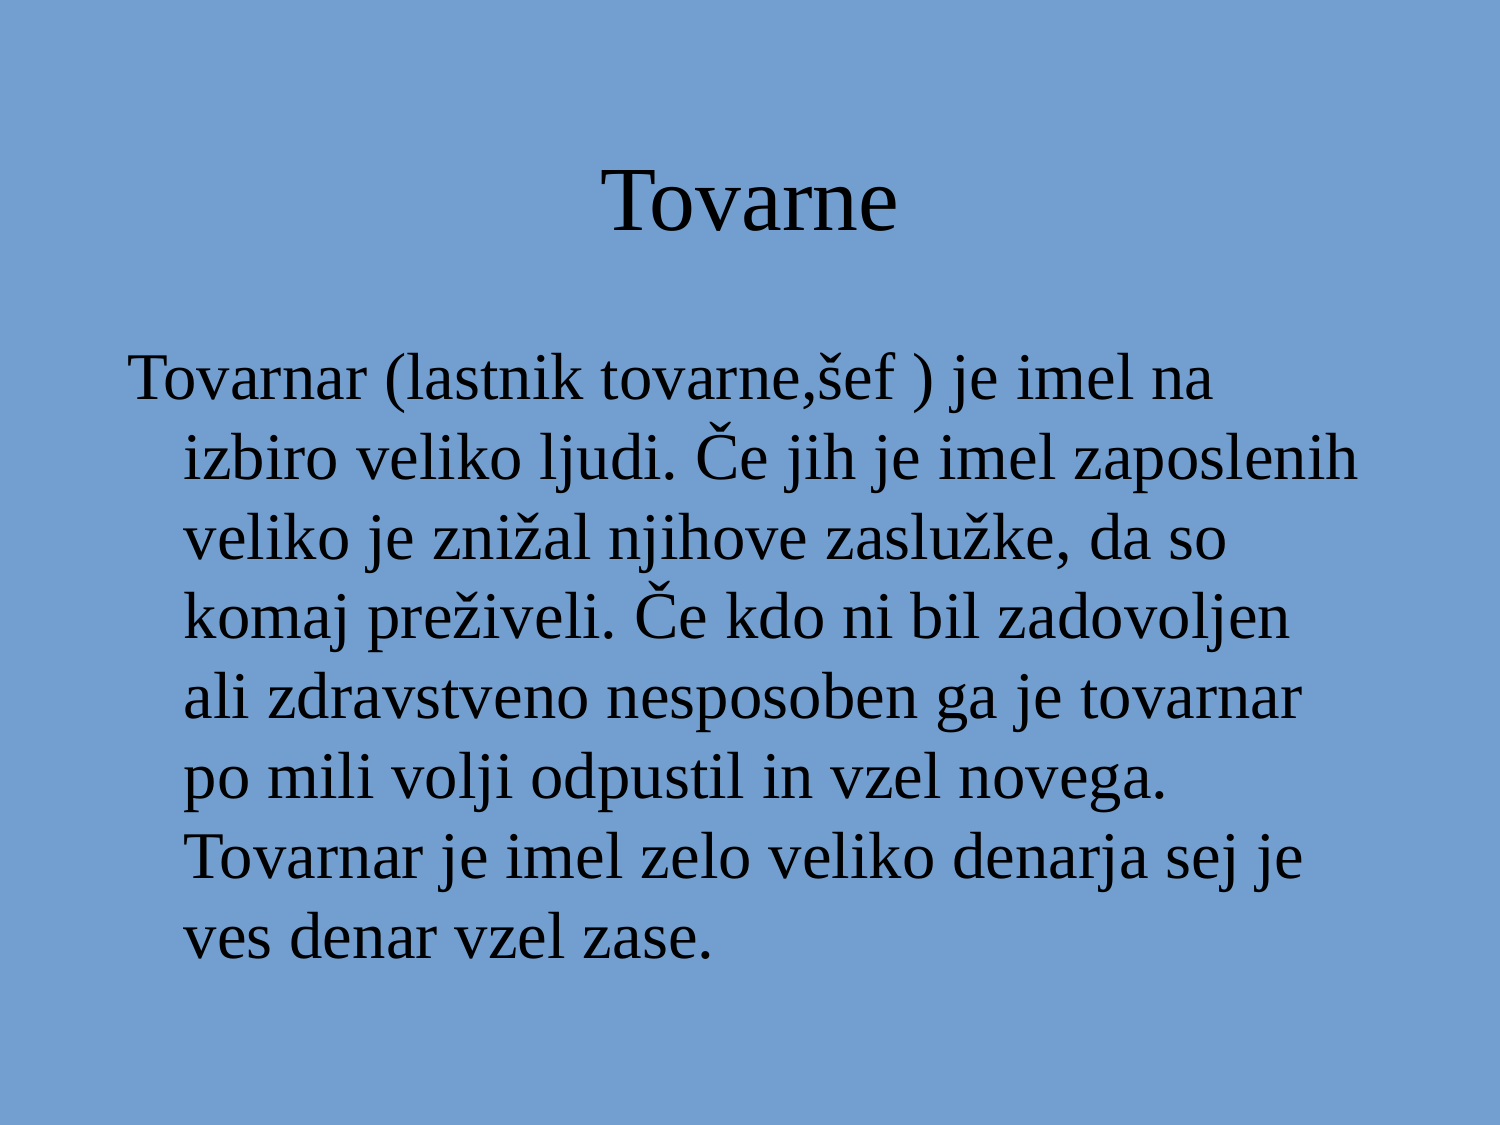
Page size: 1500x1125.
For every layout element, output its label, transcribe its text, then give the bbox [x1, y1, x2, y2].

title Tovarne [112, 99, 1388, 288]
list Tovarnar (lastnik tovarne,šef ) je imel na izbiro veliko ljudi. Če jih je imel zaposlenih veliko je znižal njihove zaslužke, da so komaj preživeli. Če kdo ni bil zadovoljen ali zdravstveno nesposoben ga je tovarnar po mili volji odpustil in vzel novega. Tovarnar je imel zelo veliko denarja sej je ves denar vzel zase. [112, 324, 1388, 1000]
